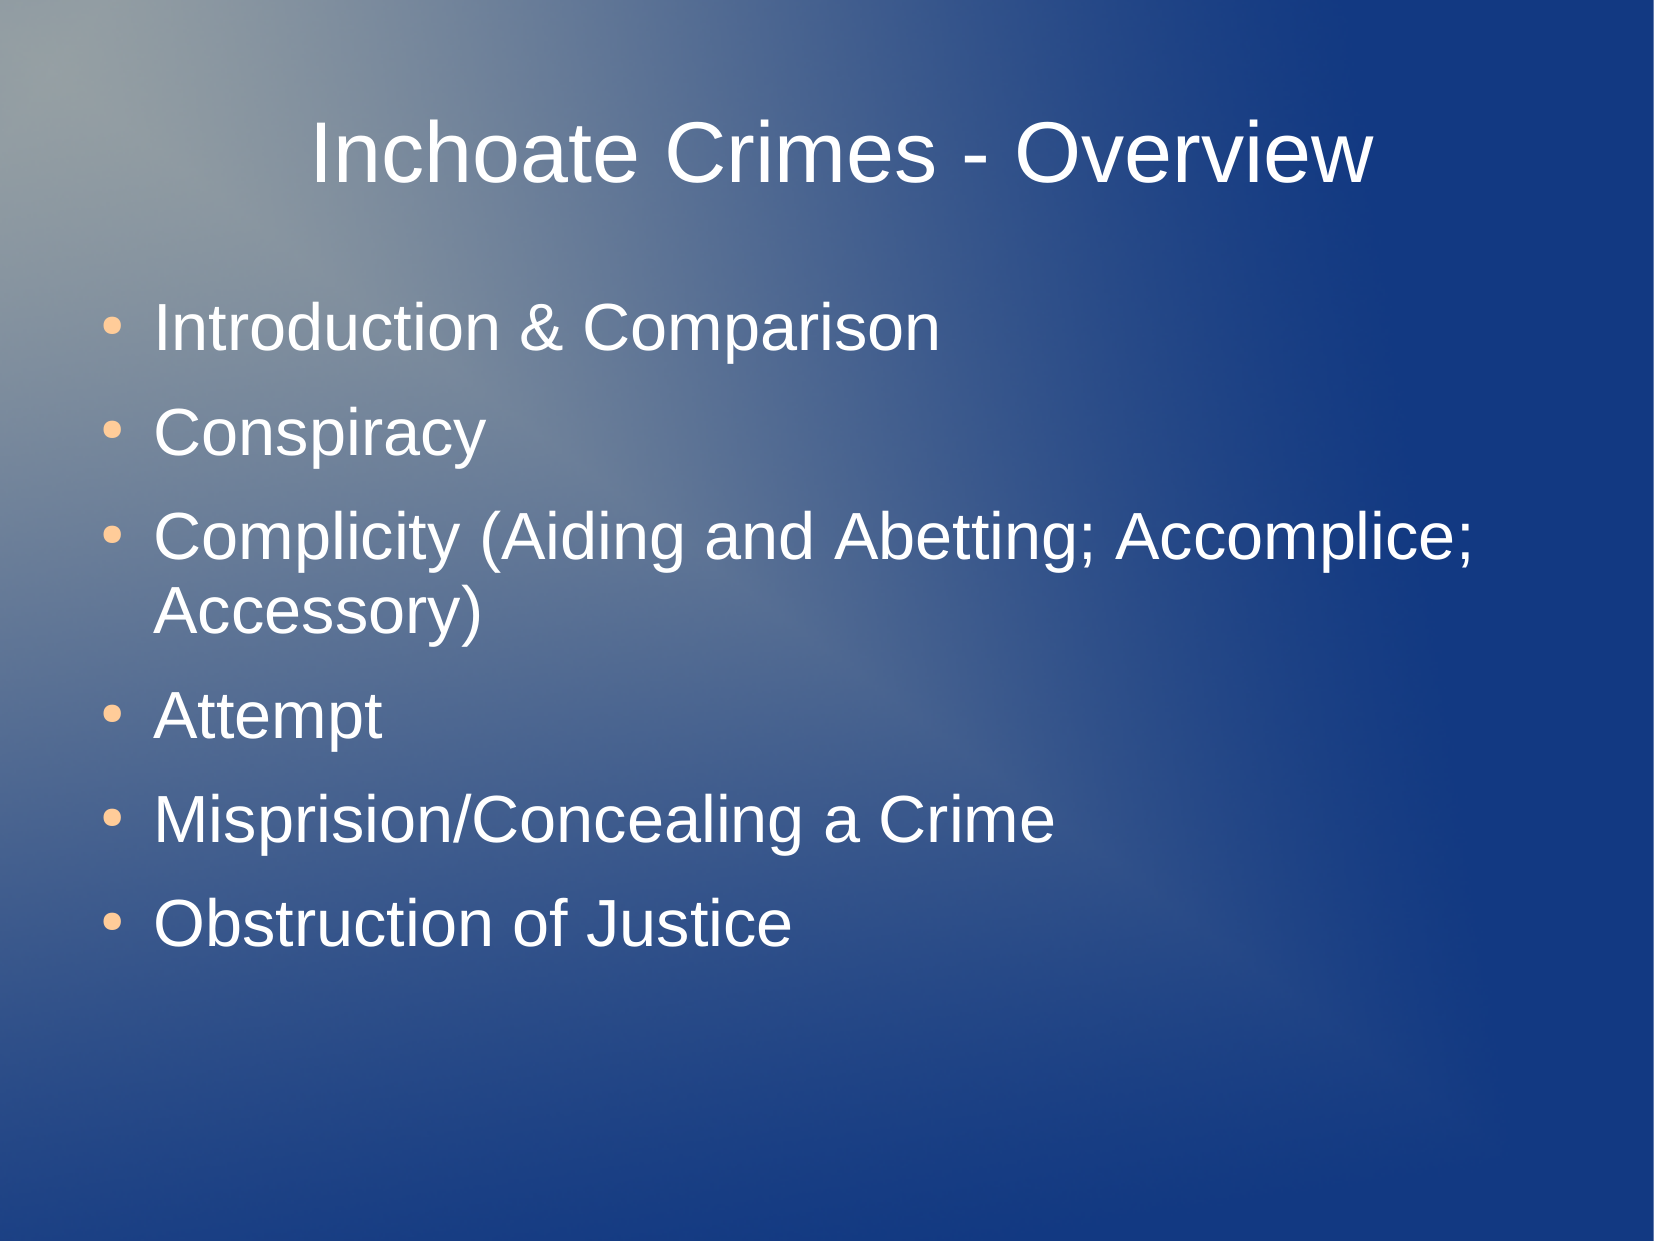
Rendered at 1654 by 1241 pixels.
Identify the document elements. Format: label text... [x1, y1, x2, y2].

list Introduction & Comparison Conspiracy Complicity (Aiding and Abetting; Accomplice; Accessory) Attempt Misprision/Concealing a Crime Obstruction of Justice [82, 290, 1571, 1109]
title Inchoate Crimes - Overview [82, 49, 1571, 257]
picture [0, 0, 1654, 1241]
